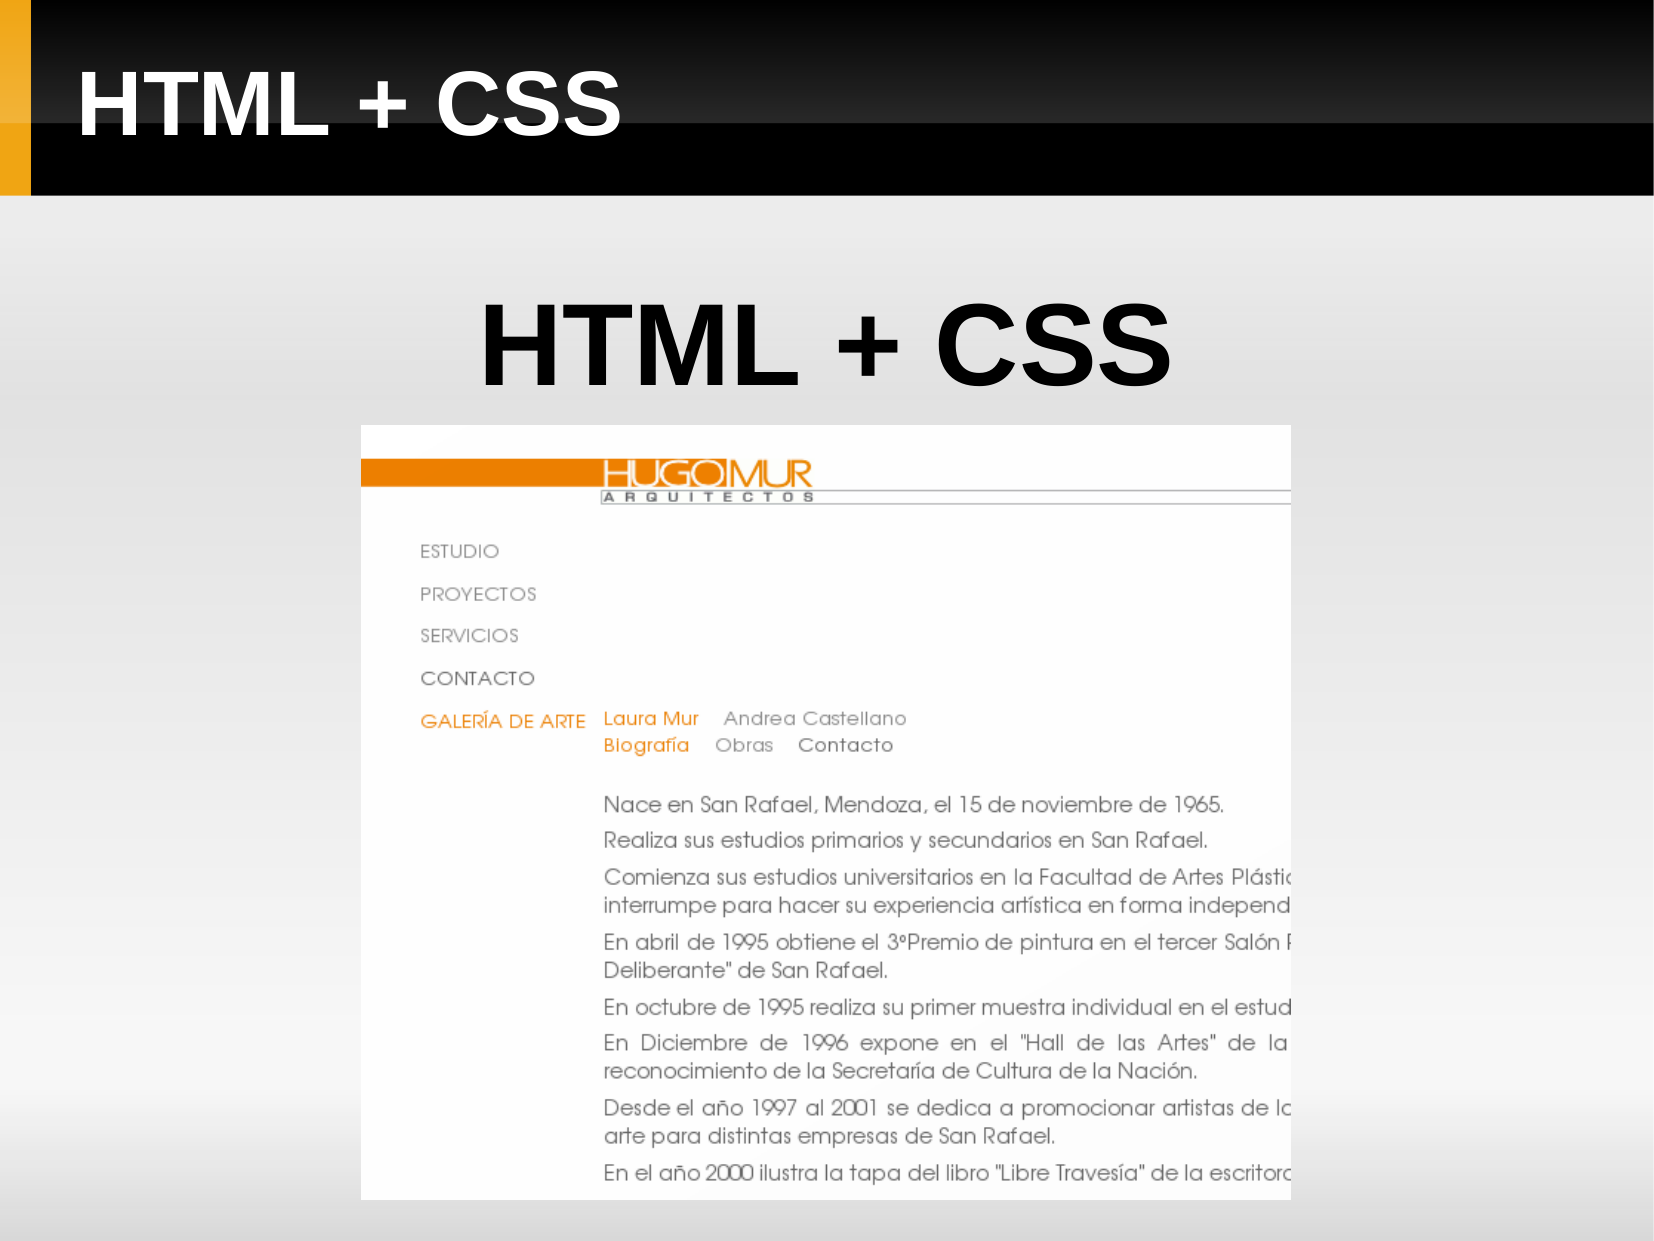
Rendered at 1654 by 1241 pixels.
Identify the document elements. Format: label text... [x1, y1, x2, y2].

title HTML + CSS [76, 0, 1565, 208]
picture [0, 0, 1654, 1241]
subtitle HTML + CSS [257, 220, 1397, 470]
